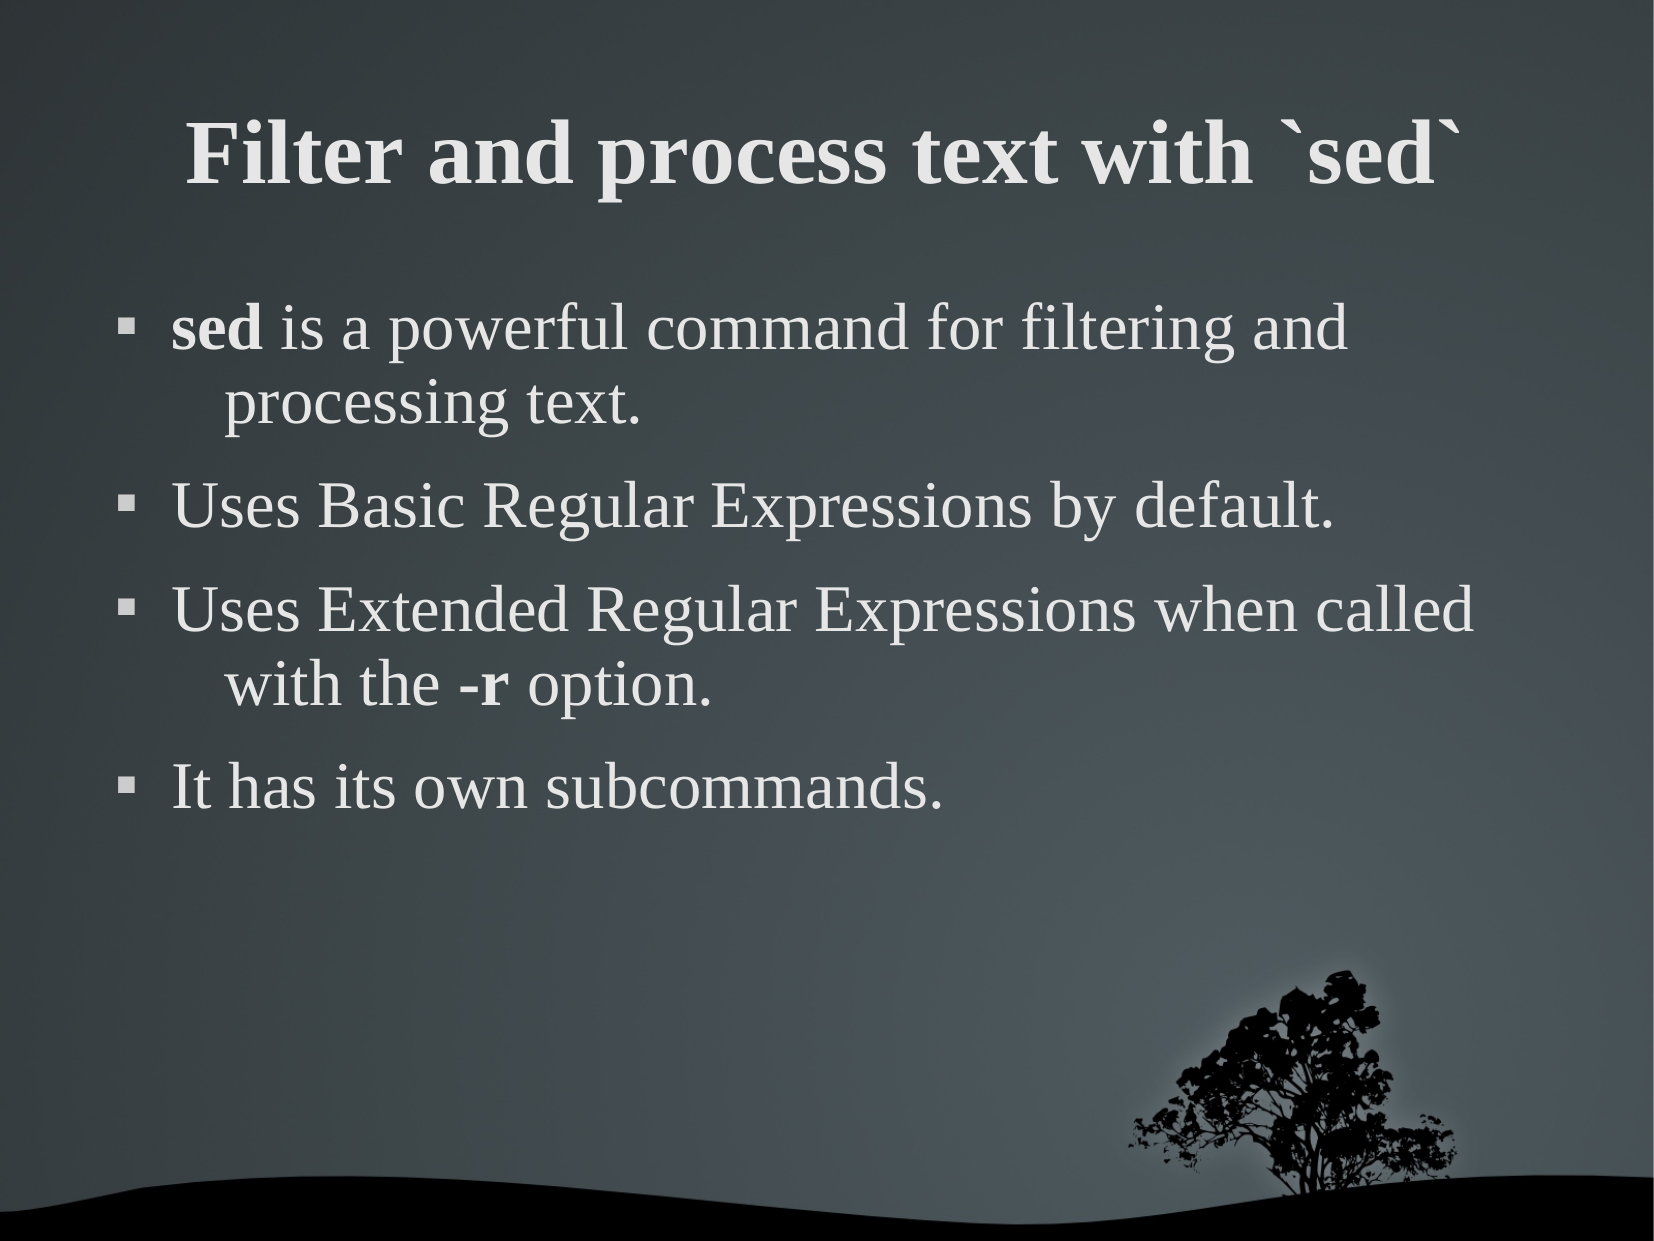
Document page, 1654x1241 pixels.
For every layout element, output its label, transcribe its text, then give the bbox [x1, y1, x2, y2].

title Filter and process text with `sed` [82, 33, 1571, 273]
picture [0, 0, 1654, 1241]
list sed is a powerful command for filtering and processing text. Uses Basic Regular Expressions by default. Uses Extended Regular Expressions when called with the -r option. It has its own subcommands. [82, 290, 1571, 1109]
